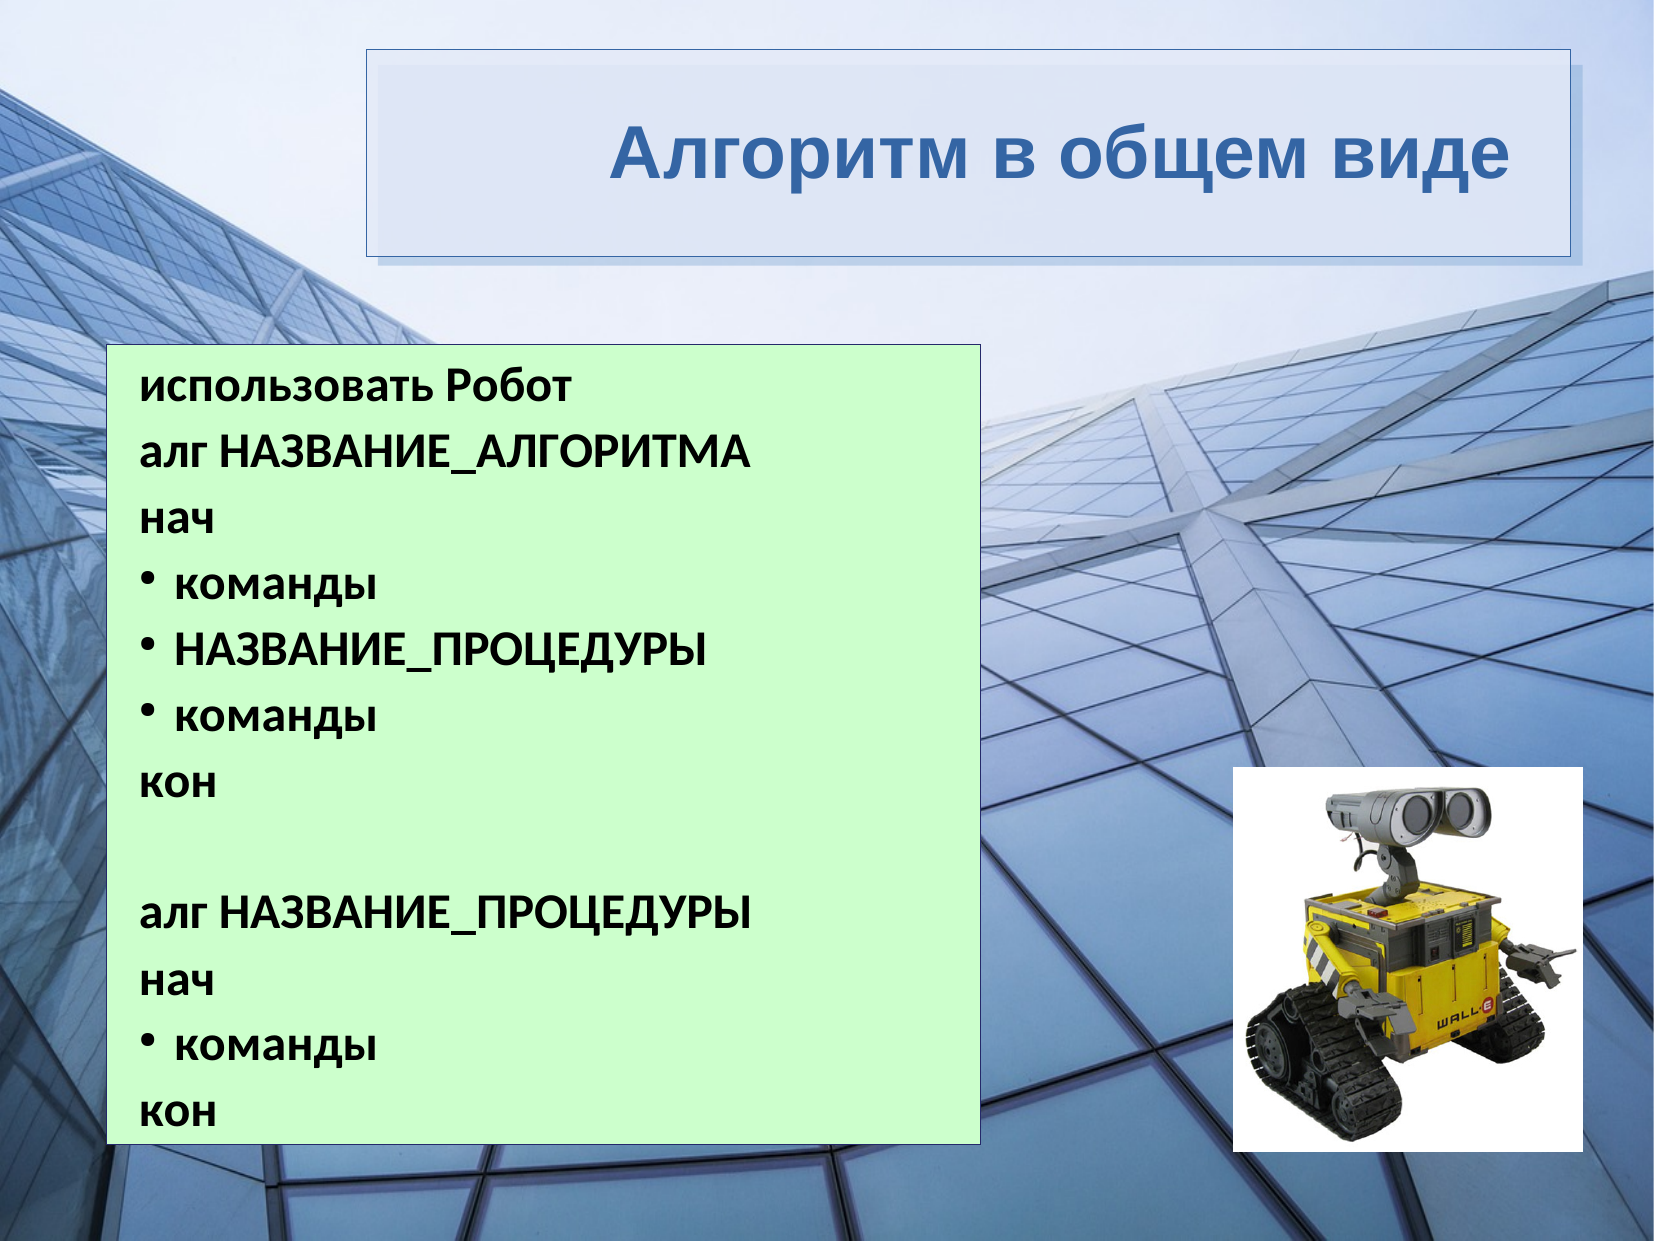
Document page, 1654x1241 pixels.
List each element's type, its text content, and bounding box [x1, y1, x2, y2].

picture [0, 0, 1654, 1241]
text_box использовать Робот алг НАЗВАНИЕ_АЛГОРИТМА нач команды НАЗВАНИЕ_ПРОЦЕДУРЫ команды кон алг НАЗВАНИЕ_ПРОЦЕДУРЫ нач команды кон [106, 344, 981, 1145]
title Алгоритм в общем виде [366, 49, 1571, 257]
text_box [377, 64, 1583, 266]
